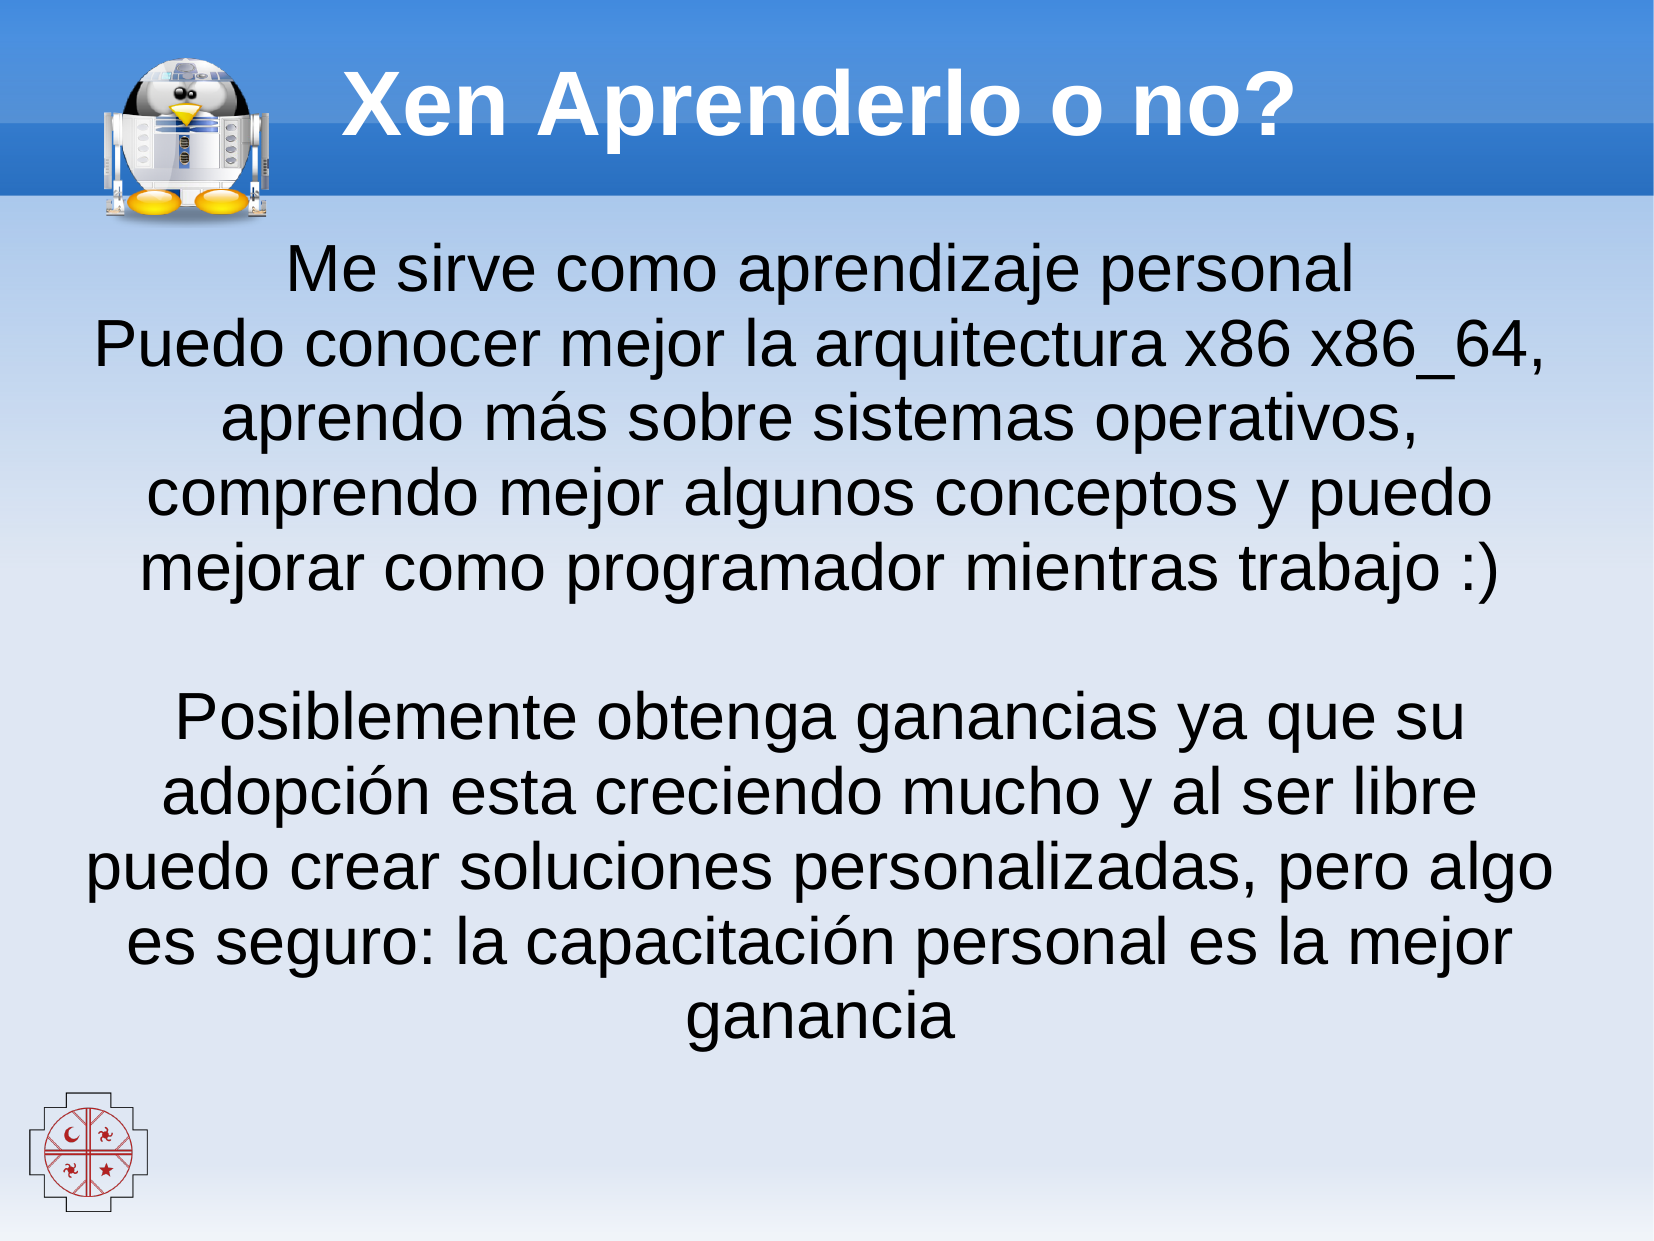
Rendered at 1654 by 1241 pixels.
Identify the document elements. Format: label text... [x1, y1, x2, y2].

title Xen Aprenderlo o no? [76, 7, 1565, 200]
picture [0, 0, 1654, 1241]
subtitle Me sirve como aprendizaje personal Puedo conocer mejor la arquitectura x86 x86_64, aprendo más sobre sistemas operativos, comprendo mejor algunos conceptos y puedo mejorar como programador mientras trabajo :) Posiblemente obtenga ganancias ya que su adopción esta creciendo mucho y al ser libre puedo crear soluciones personalizadas, pero algo es seguro: la capacitación personal es la mejor ganancia [76, 230, 1565, 1203]
